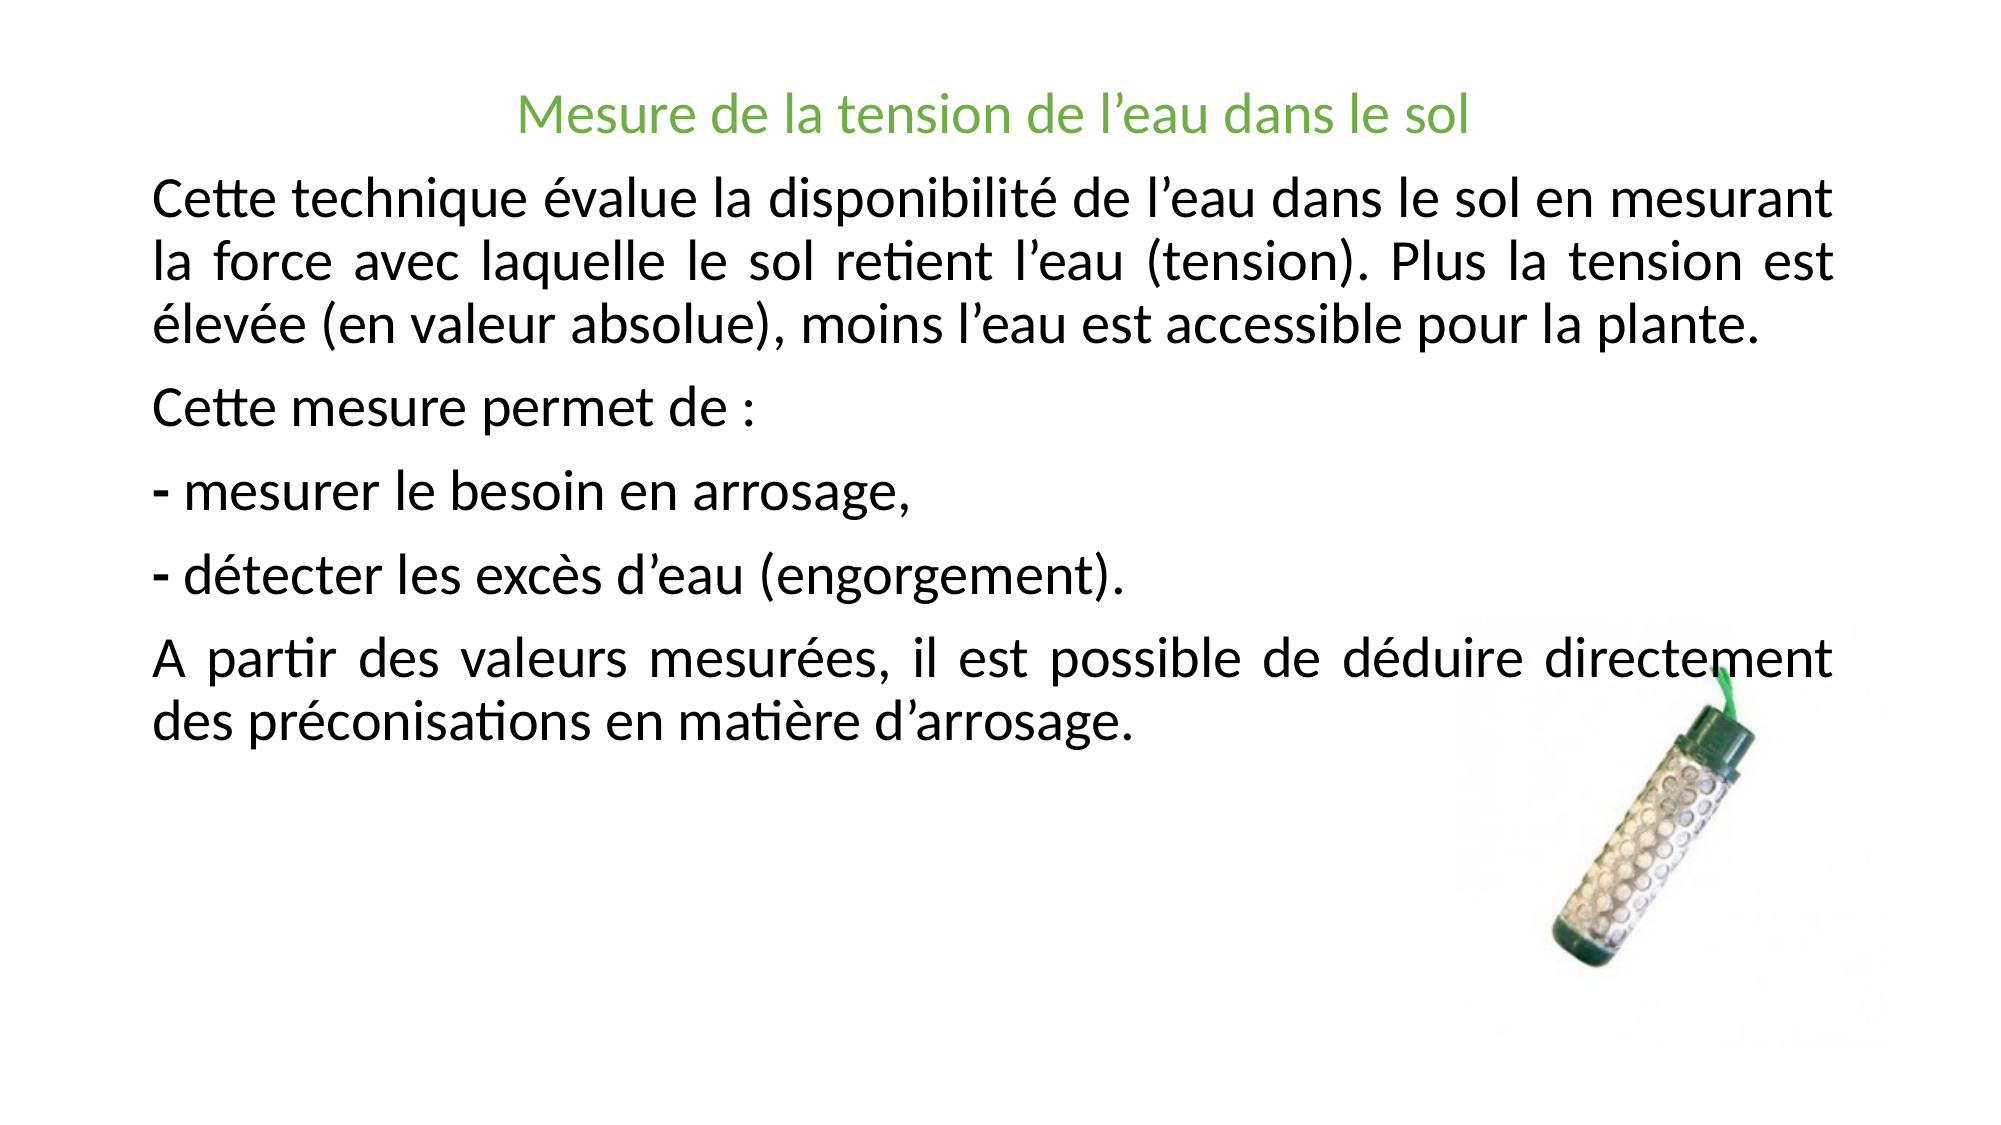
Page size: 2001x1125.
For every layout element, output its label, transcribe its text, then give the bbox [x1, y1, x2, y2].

picture [1456, 613, 1891, 1048]
list Mesure de la tension de l’eau dans le sol Cette technique évalue la disponibilité de l’eau dans le sol en mesurant la force avec laquelle le sol retient l’eau (tension). Plus la tension est élevée (en valeur absolue), moins l’eau est accessible pour la plante. Cette mesure permet de : - mesurer le besoin en arrosage, - détecter les excès d’eau (engorgement). A partir des valeurs mesurées, il est possible de déduire directement des préconisations en matière d’arrosage. [137, 76, 1863, 1014]
